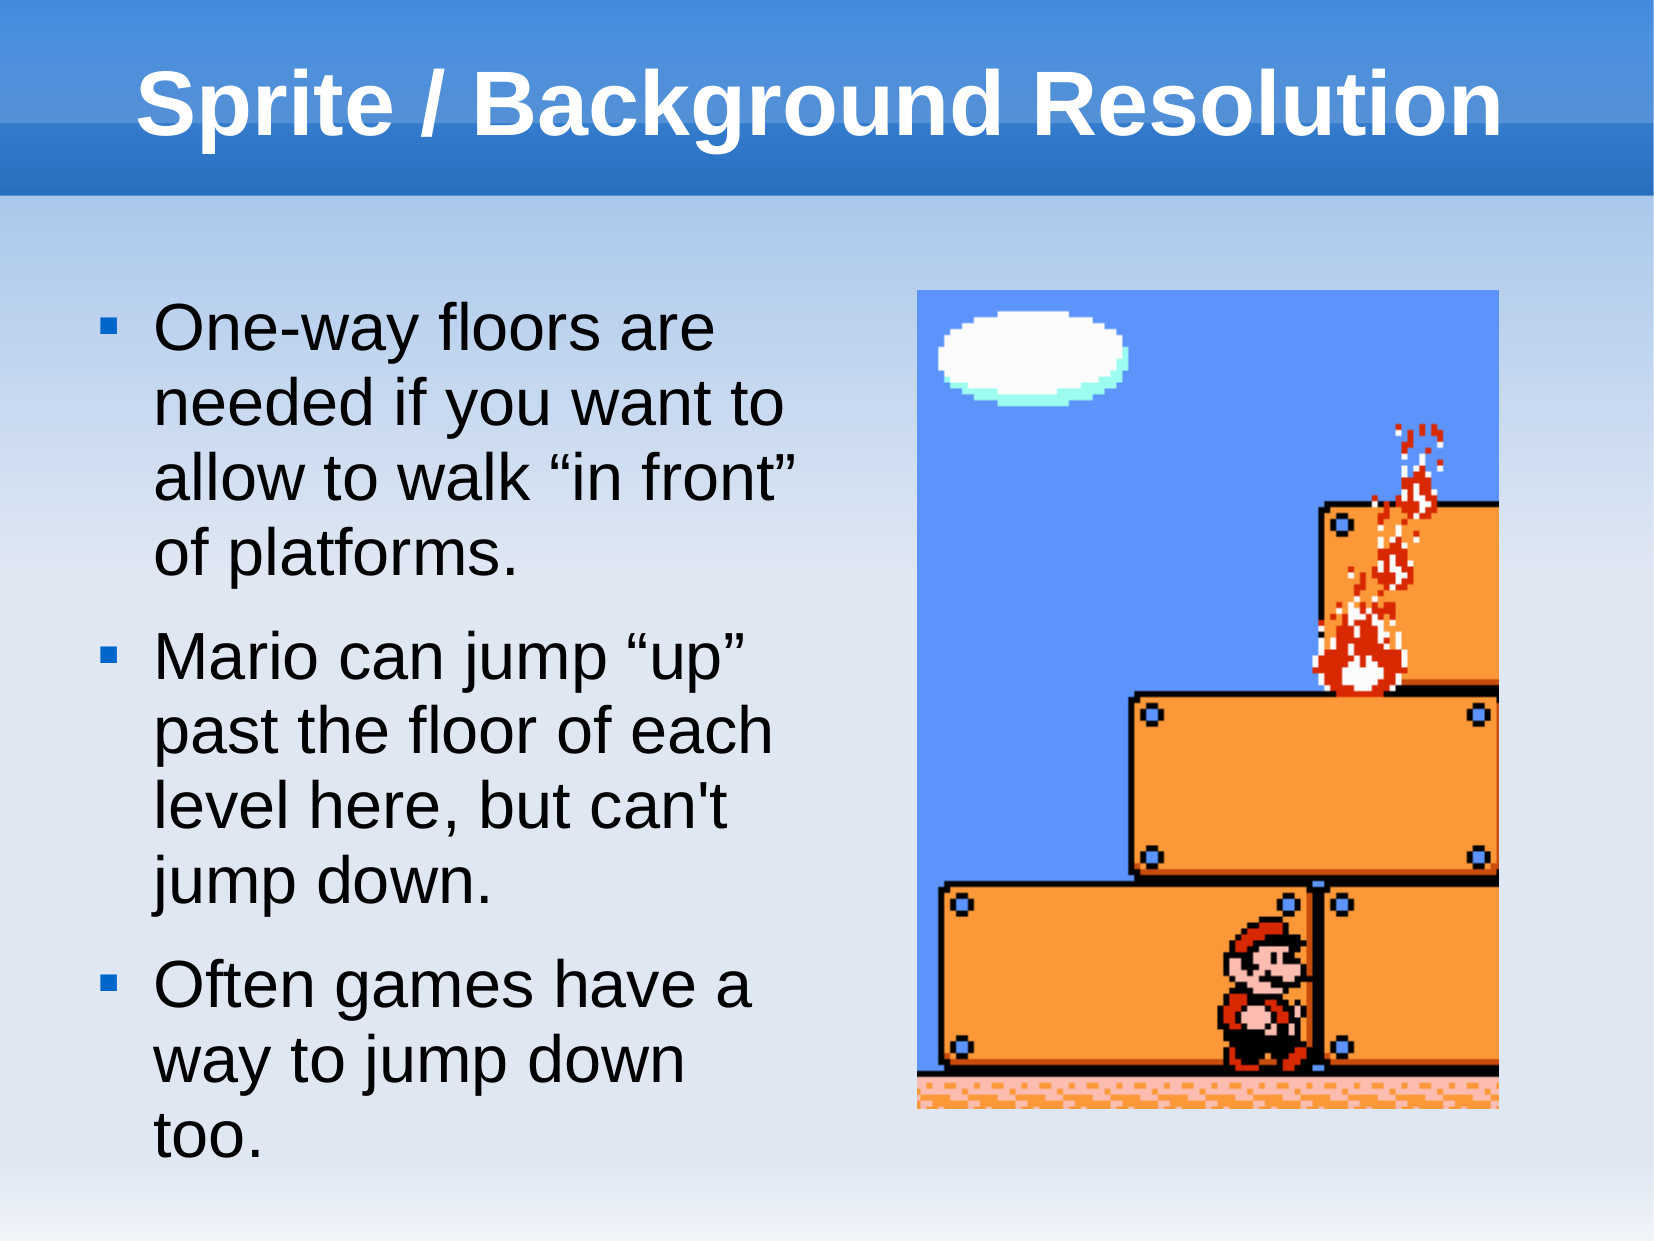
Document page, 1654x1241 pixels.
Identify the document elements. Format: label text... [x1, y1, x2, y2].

list One-way floors are needed if you want to allow to walk “in front” of platforms. Mario can jump “up” past the floor of each level here, but can't jump down. Often games have a way to jump down too. [82, 290, 809, 1172]
title Sprite / Background Resolution [76, 0, 1565, 208]
picture [0, 0, 1654, 1241]
